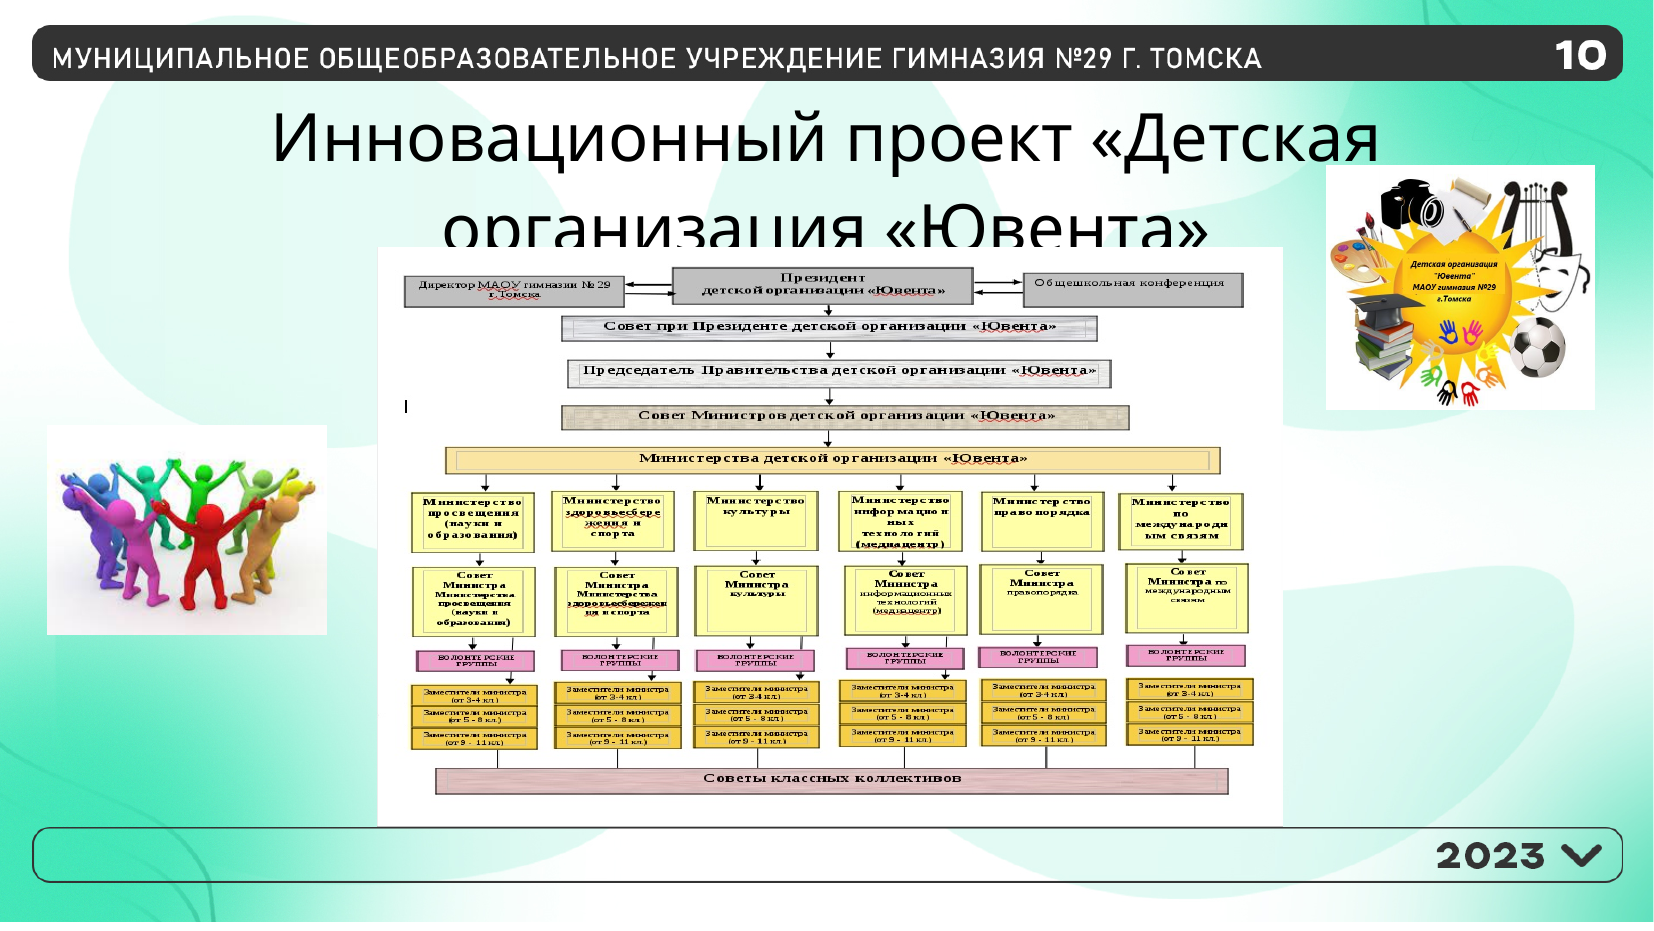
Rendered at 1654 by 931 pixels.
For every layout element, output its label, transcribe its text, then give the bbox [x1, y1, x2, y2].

picture [0, 0, 1654, 922]
text_box Инновационный проект «Детская организация «Ювента» [59, 82, 1595, 411]
